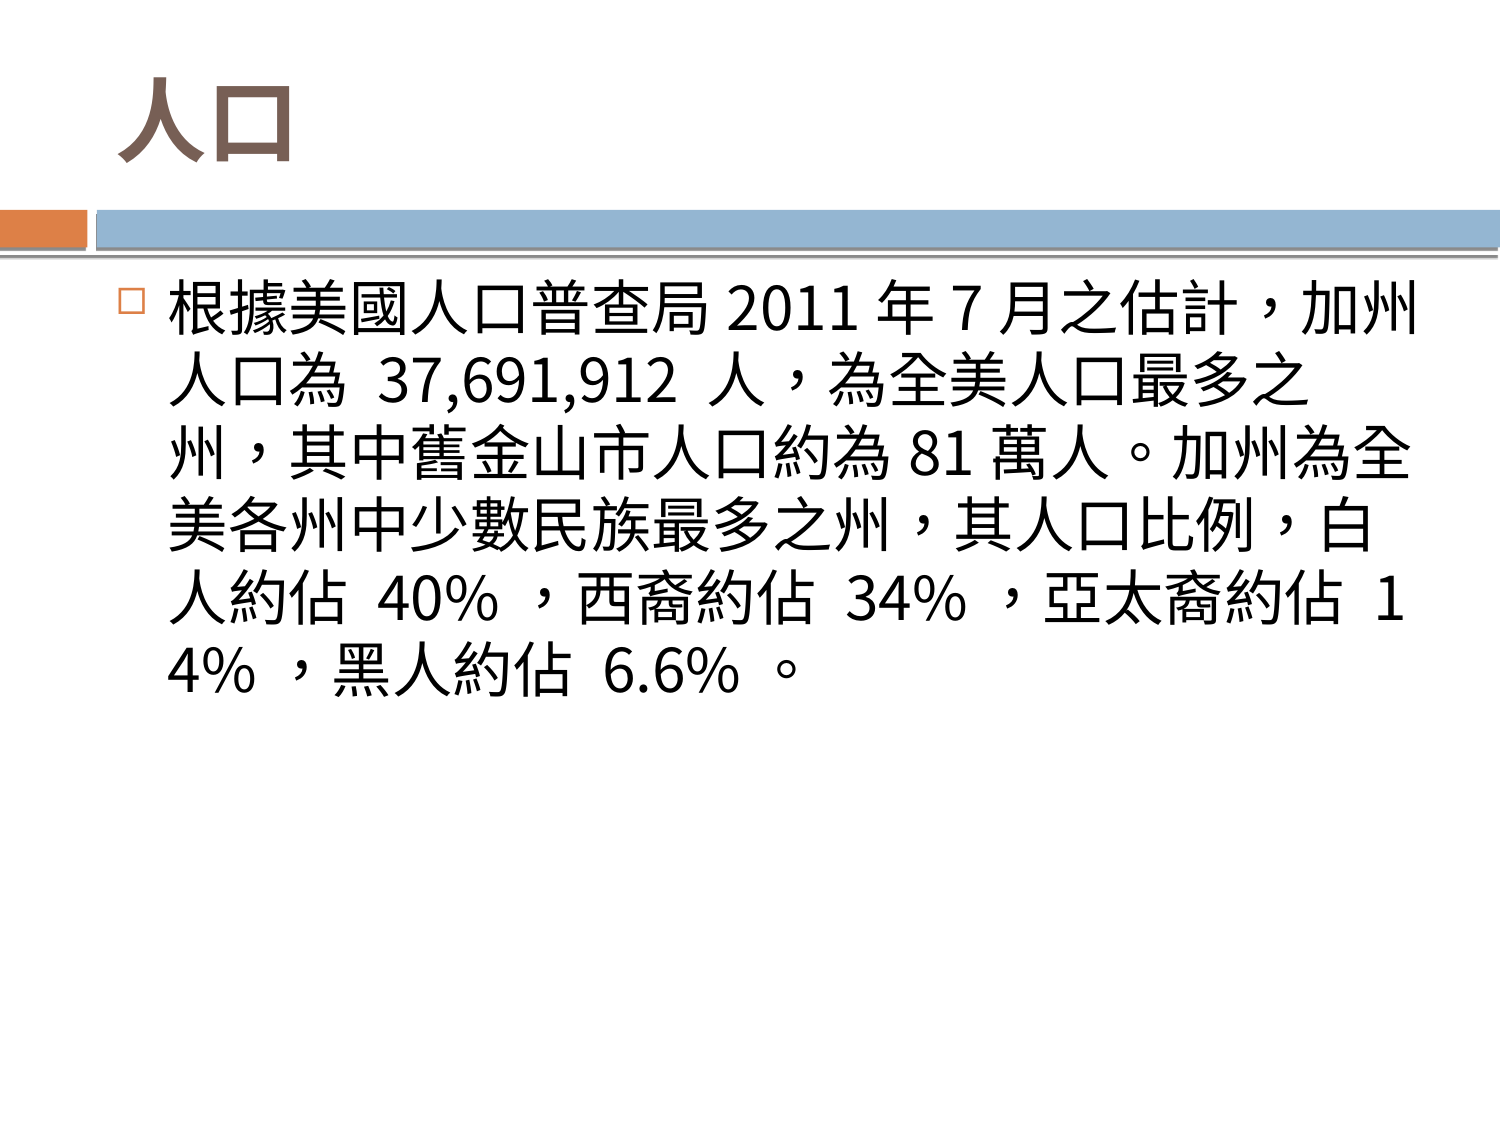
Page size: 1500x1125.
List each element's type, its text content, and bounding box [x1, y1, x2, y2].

list 根據美國人口普查局2011年7月之估計，加州人口為 37,691,912 人，為全美人口最多之州，其中舊金山市人口約為81萬人。加州為全美各州中少數民族最多之州，其人口比例，白人約佔 40%，西裔約佔 34%，亞太裔約佔 14%，黑人約佔 6.6%。 [100, 262, 1438, 1000]
title 人口 [100, 37, 1438, 200]
